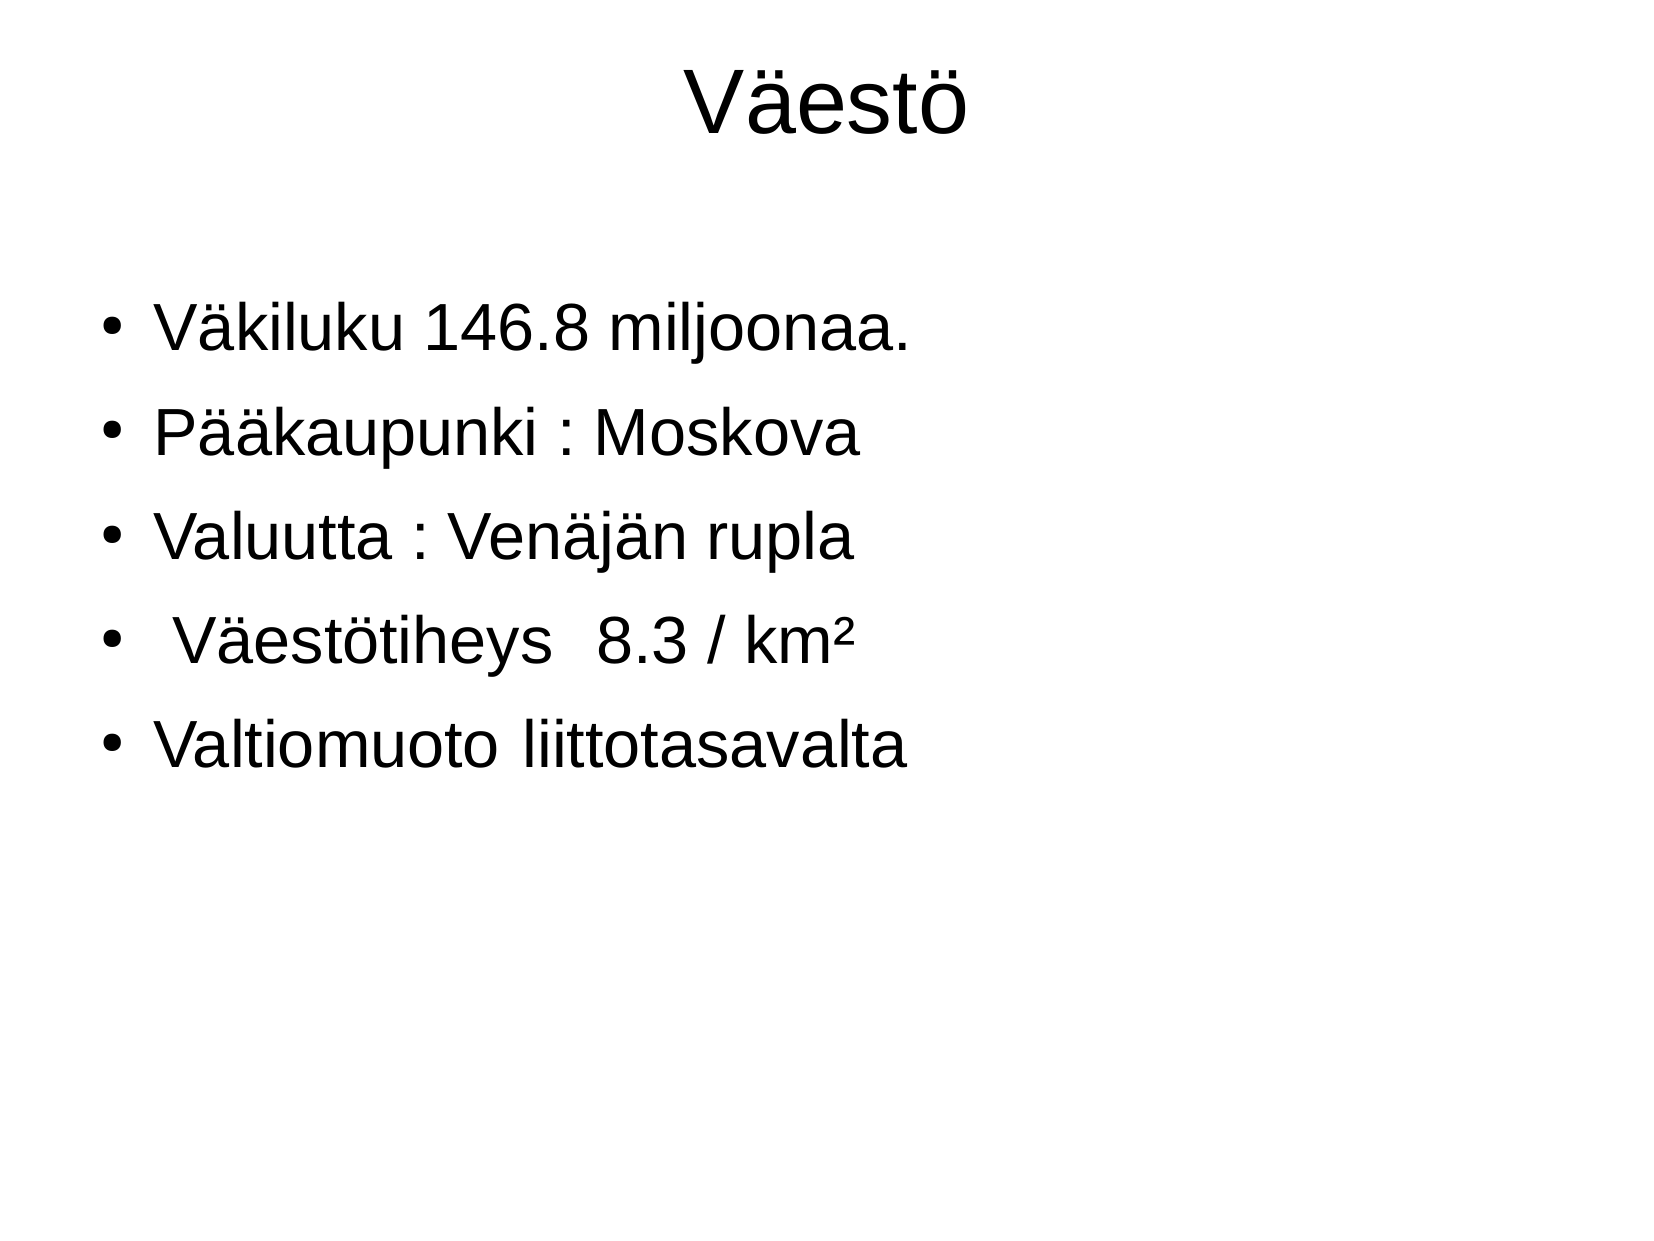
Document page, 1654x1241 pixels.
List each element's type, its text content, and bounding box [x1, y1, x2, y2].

title Väestö [82, 49, 1571, 257]
list Väkiluku 146.8 miljoonaa. Pääkaupunki : Moskova Valuutta : Venäjän rupla Väestötiheys 8.3 / km² Valtiomuoto liittotasavalta [82, 290, 1571, 1010]
